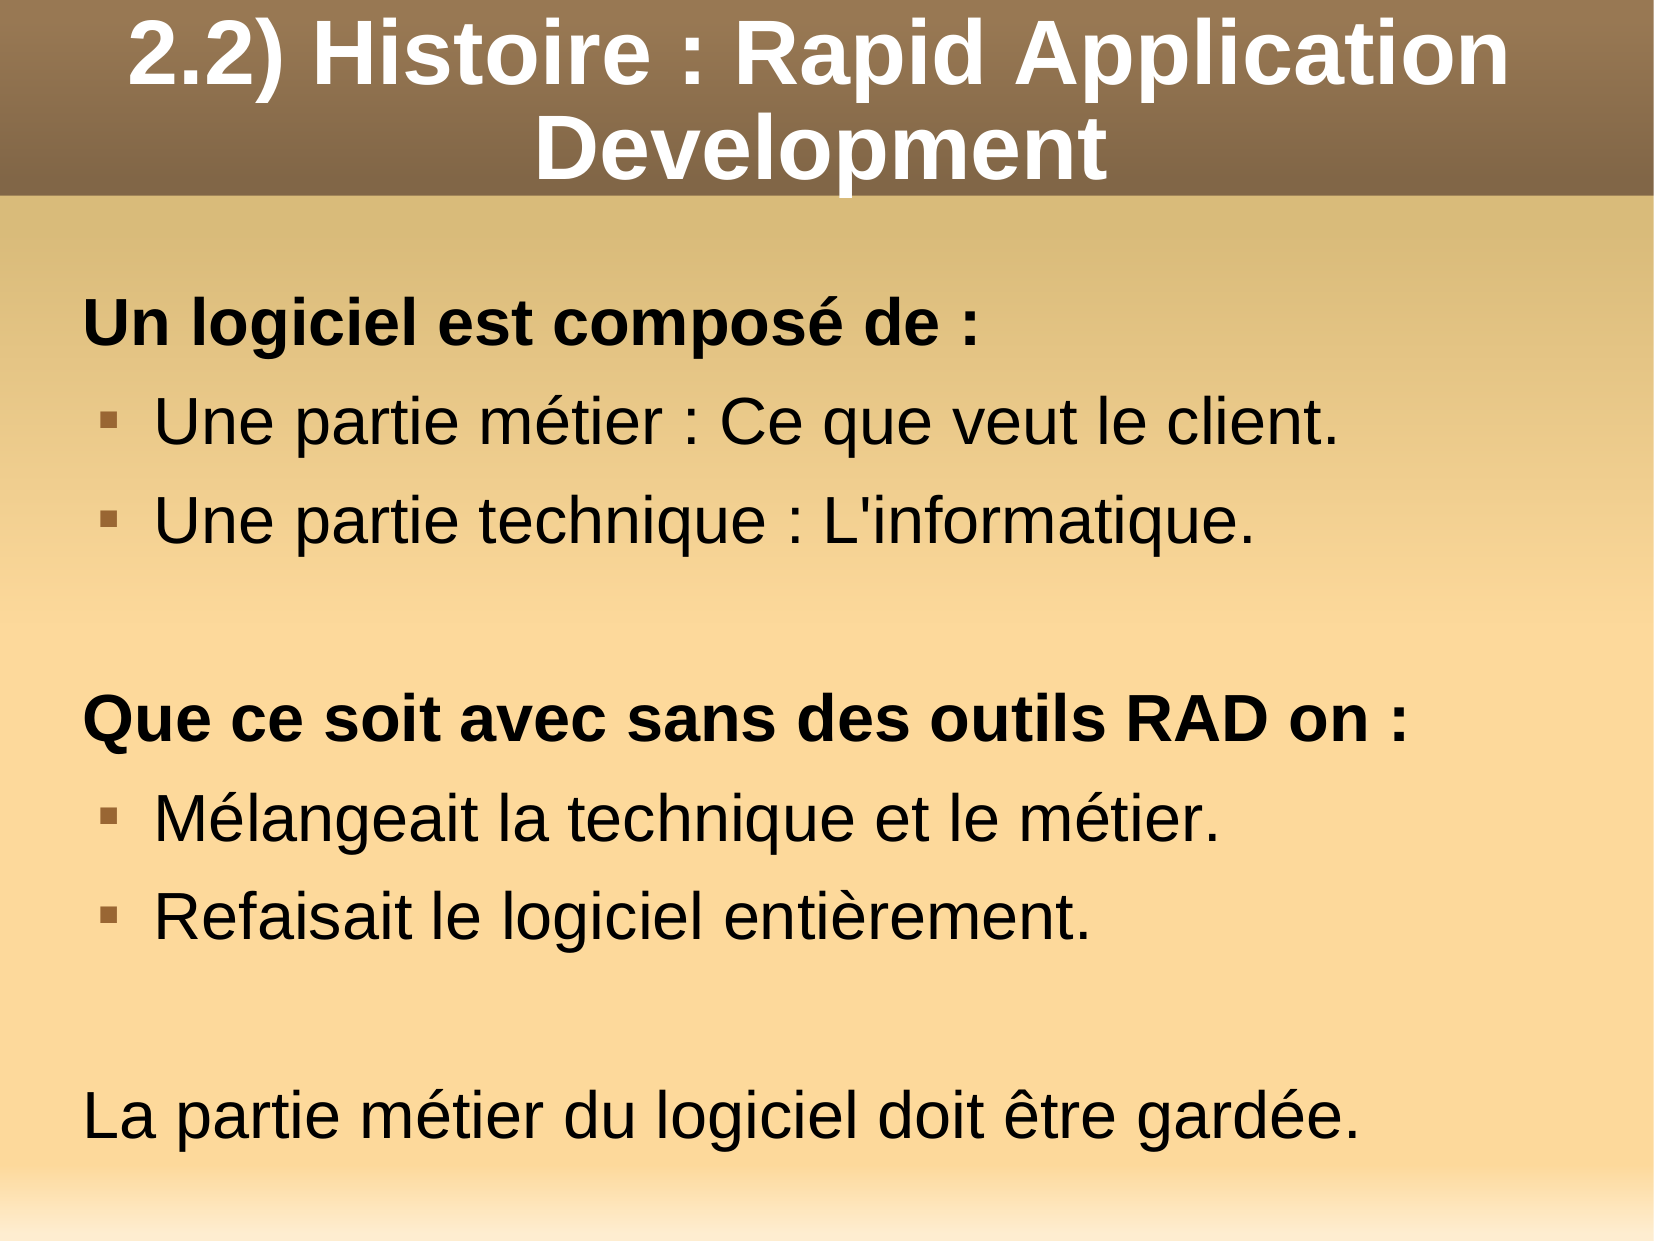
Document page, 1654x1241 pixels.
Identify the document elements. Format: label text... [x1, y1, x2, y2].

title 2.2) Histoire : Rapid Application Development [76, 4, 1565, 203]
picture [0, 0, 1654, 1241]
list Un logiciel est composé de : Une partie métier : Ce que veut le client. Une partie technique : L'informatique. Que ce soit avec sans des outils RAD on : Mélangeait la technique et le métier. Refaisait le logiciel entièrement. La partie métier du logiciel doit être gardée. [82, 290, 1571, 1158]
